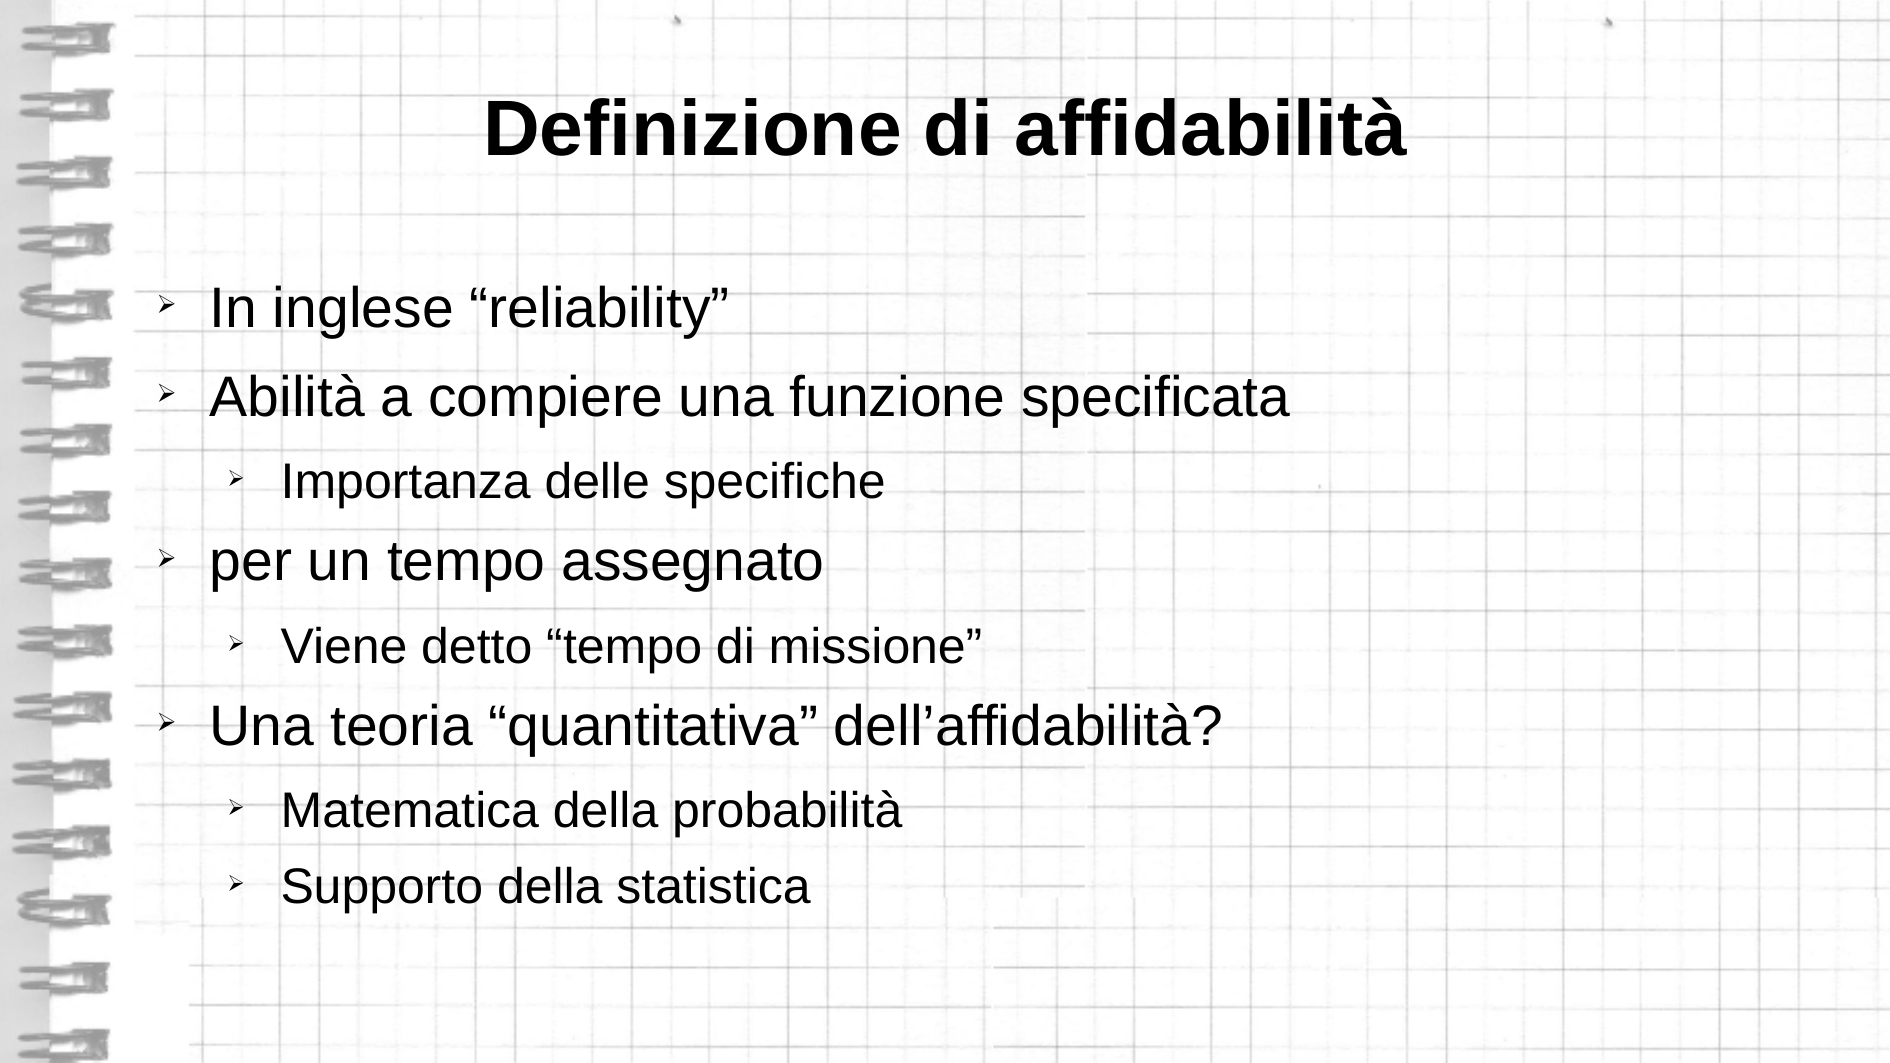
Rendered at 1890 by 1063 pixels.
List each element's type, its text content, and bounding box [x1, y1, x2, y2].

title Definizione di affidabilità [138, 46, 1753, 211]
picture [0, 0, 1890, 1063]
list In inglese “reliability” Abilità a compiere una funzione specificata Importanza delle specifiche per un tempo assegnato Viene detto “tempo di missione” Una teoria “quantitativa” dell’affidabilità? Matematica della probabilità Supporto della statistica [138, 276, 1784, 958]
